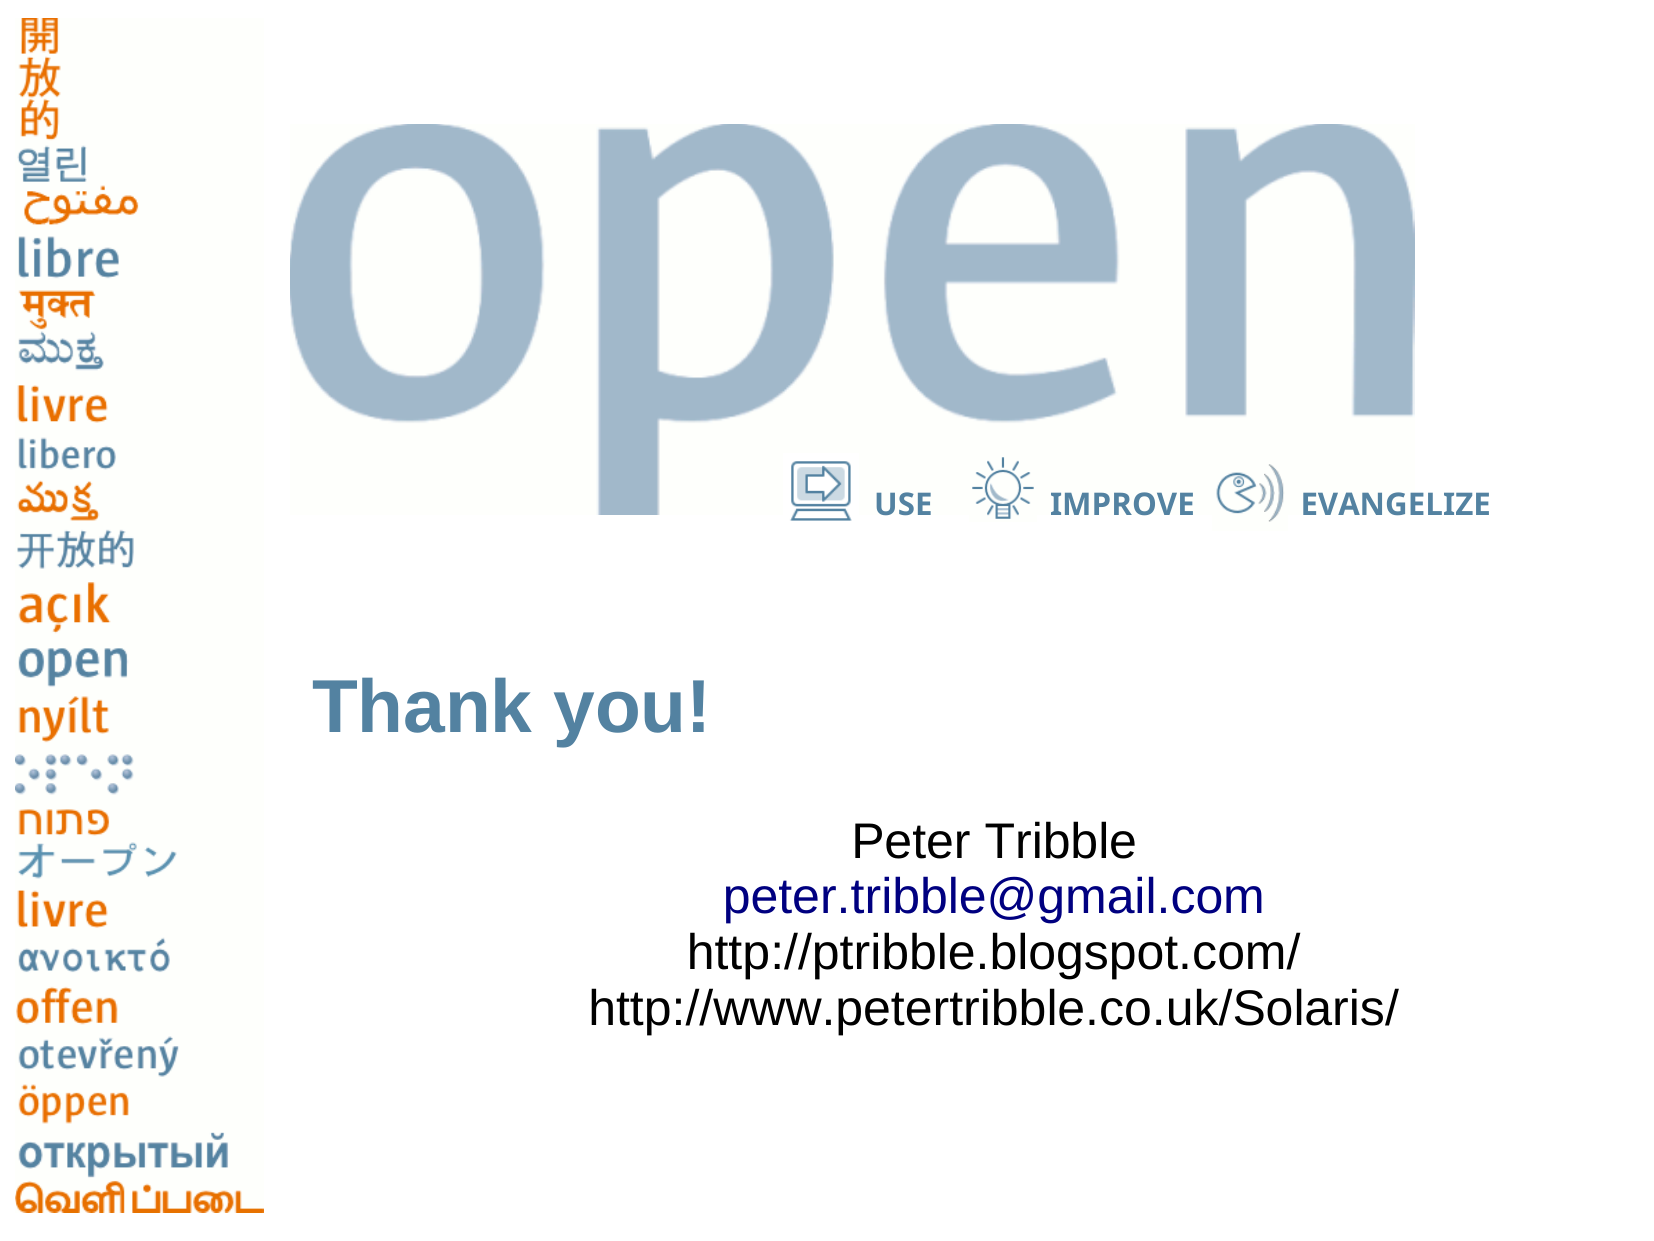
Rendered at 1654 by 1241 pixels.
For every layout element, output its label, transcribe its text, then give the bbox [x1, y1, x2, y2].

title Thank you! [312, 641, 1566, 749]
picture [290, 124, 1415, 531]
picture [1343, 510, 1354, 515]
picture [15, 18, 264, 1213]
picture [1079, 500, 1084, 515]
picture [1366, 499, 1375, 515]
picture [1139, 496, 1150, 511]
picture [1346, 497, 1352, 506]
subtitle Peter Tribble peter.tribble@gmail.com http://ptribble.blogspot.com/ http://www.petertribble.co.uk/Solaris/ [455, 813, 1534, 1092]
picture [1119, 506, 1126, 515]
picture [1069, 500, 1074, 515]
